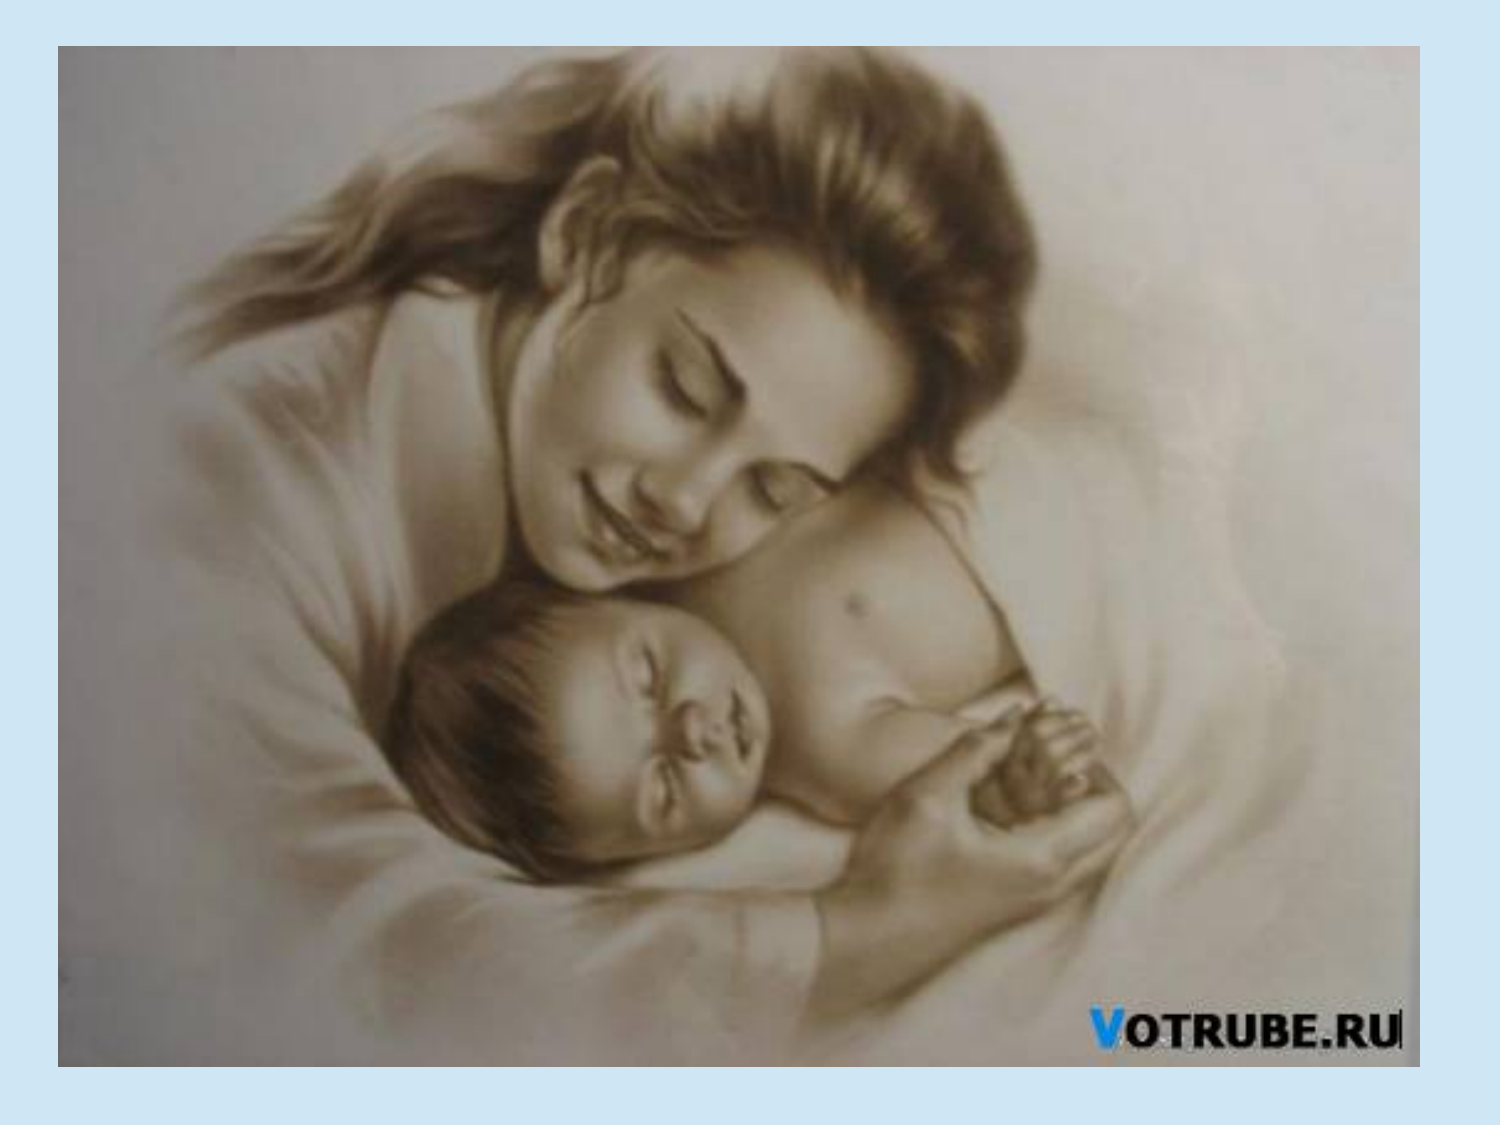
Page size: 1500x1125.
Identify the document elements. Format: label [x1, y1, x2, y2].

picture [58, 46, 1420, 1067]
title [75, 45, 1425, 233]
